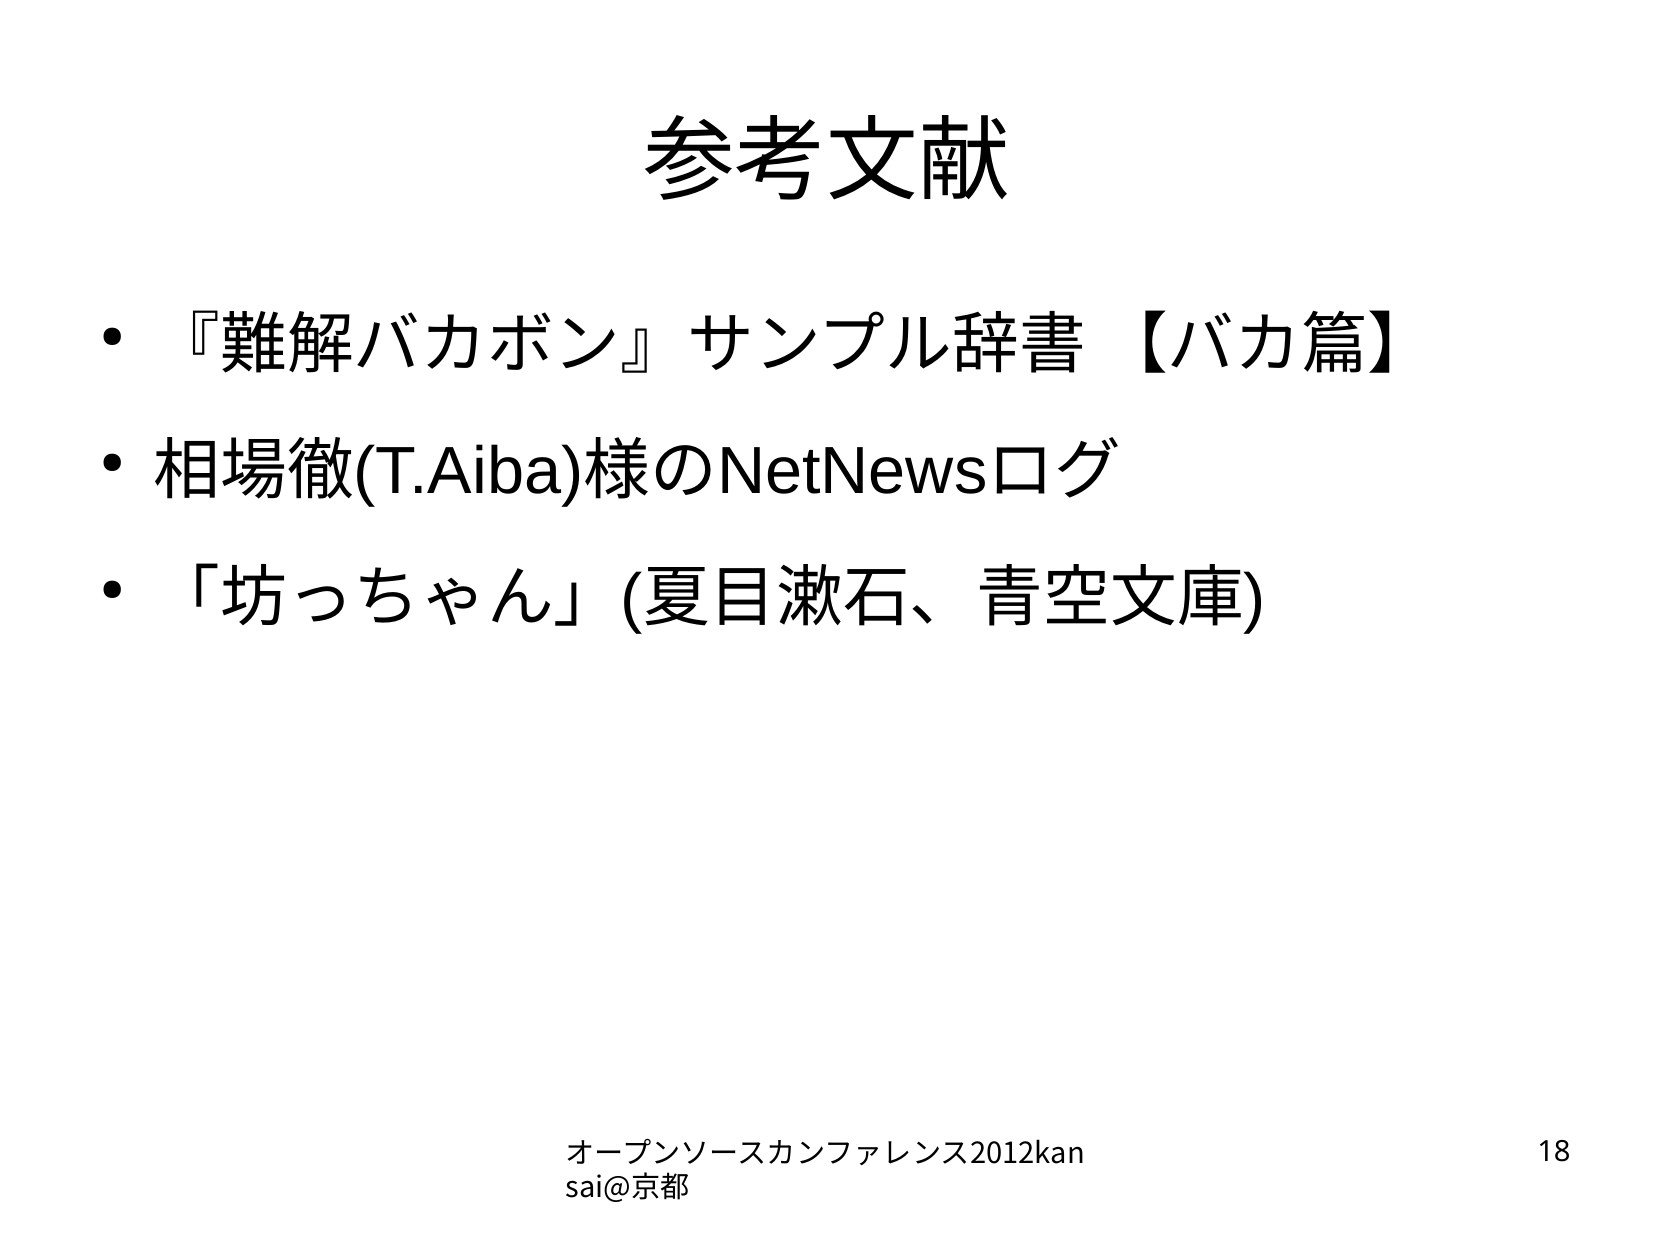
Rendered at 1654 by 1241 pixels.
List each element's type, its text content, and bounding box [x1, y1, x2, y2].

list 『難解バカボン』サンプル辞書 【バカ篇】 相場徹(T.Aiba)様のNetNewsログ 「坊っちゃん」(夏目漱石、青空文庫) [82, 290, 1538, 1010]
title 参考文献 [82, 49, 1571, 257]
